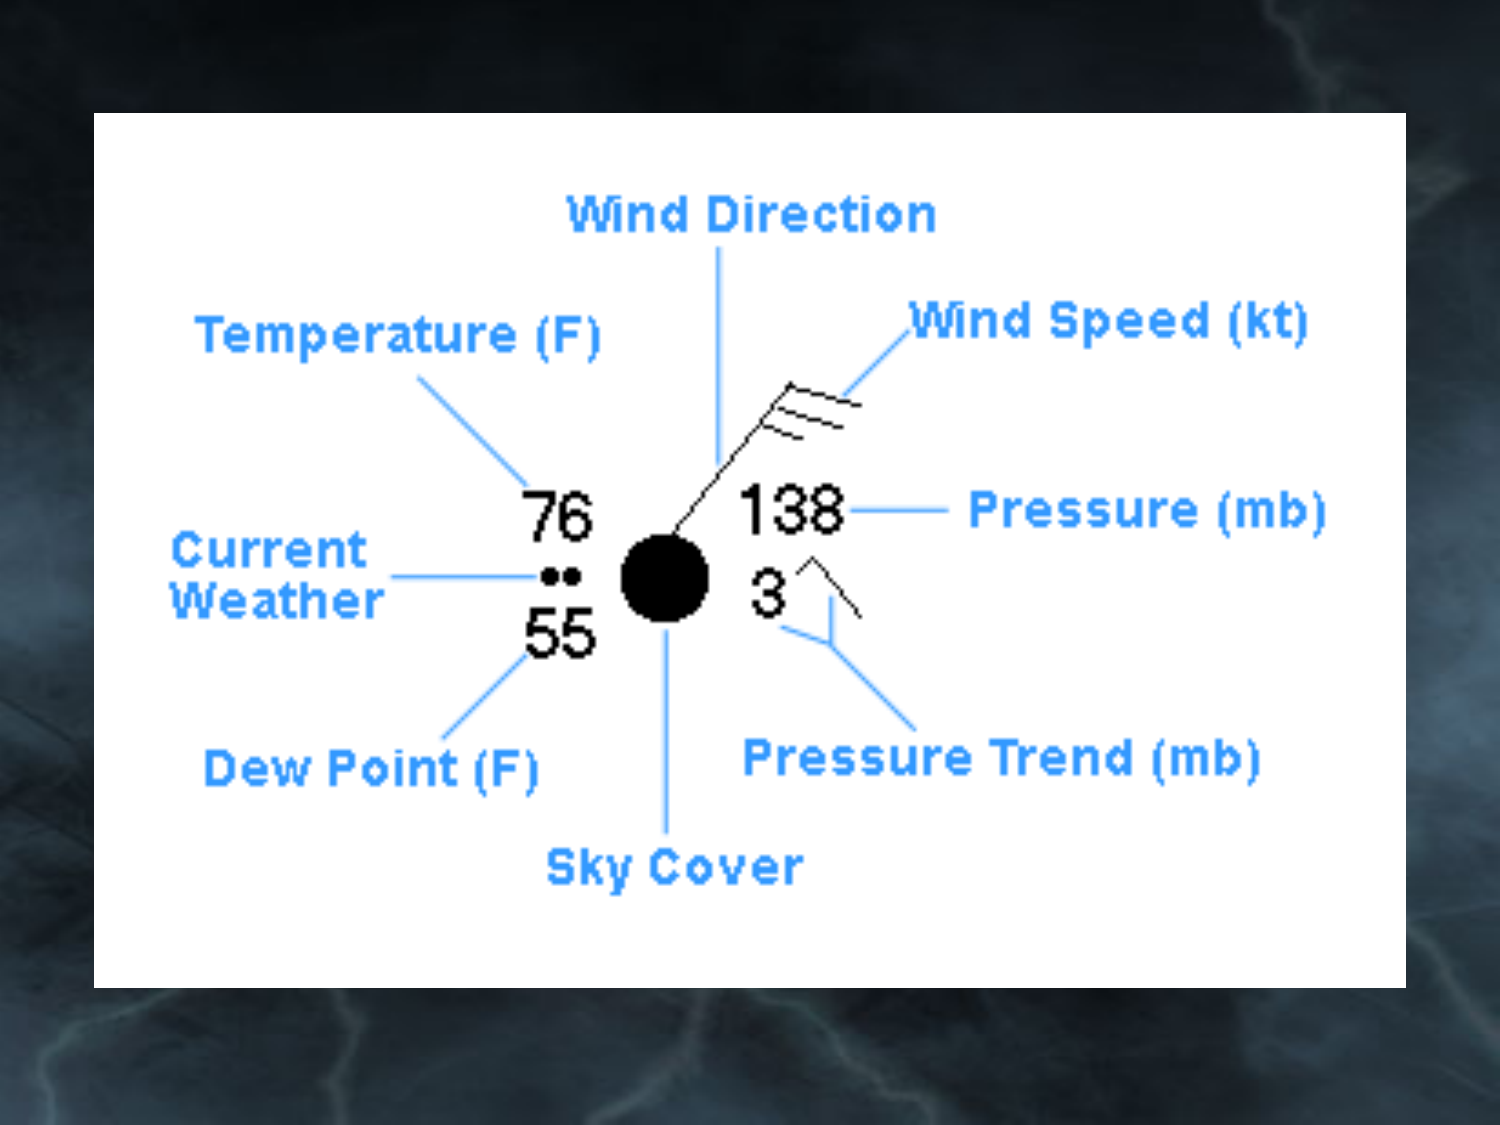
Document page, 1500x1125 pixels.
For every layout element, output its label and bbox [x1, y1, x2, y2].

picture [94, 113, 1406, 988]
